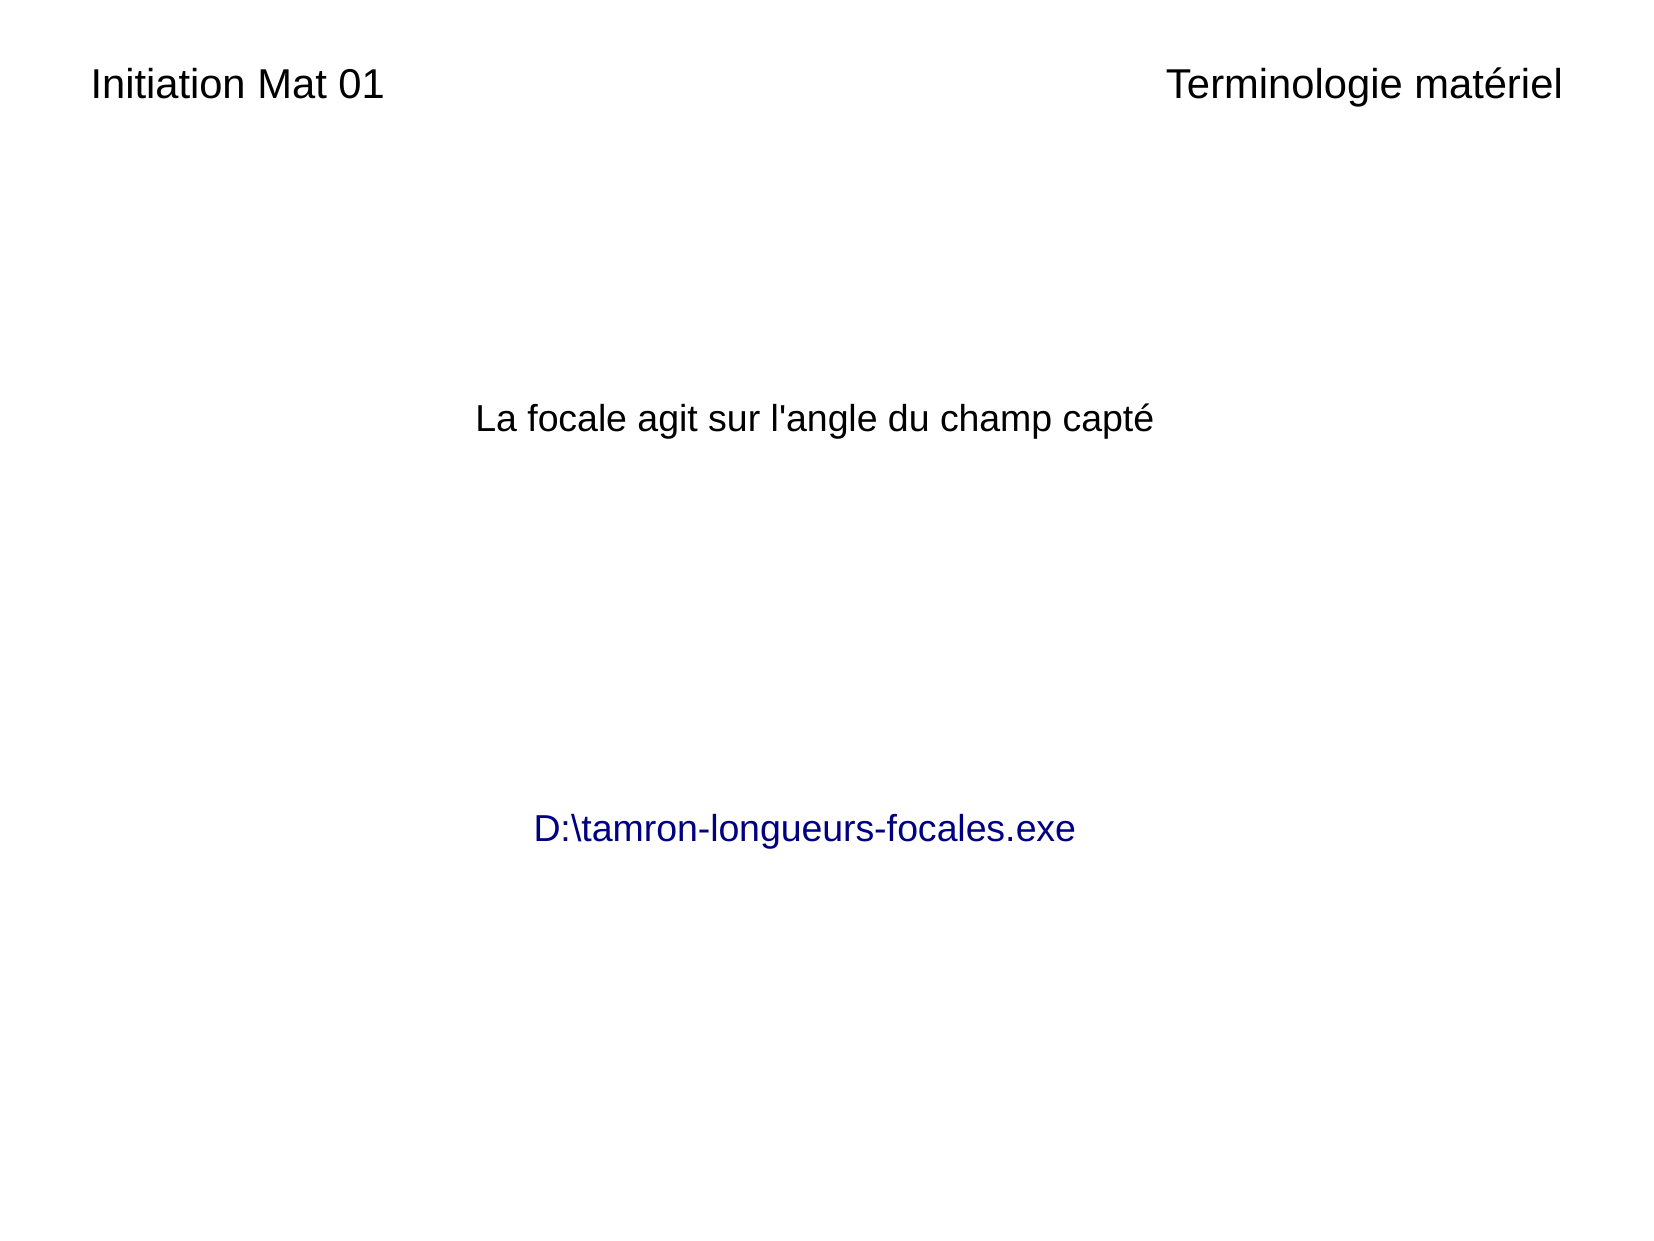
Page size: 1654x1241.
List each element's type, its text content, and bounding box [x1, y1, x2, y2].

title Initiation Mat 01 Terminologie matériel [82, 49, 1571, 119]
text_box La focale agit sur l'angle du champ capté [460, 389, 1170, 447]
text_box D:\tamron-longueurs-focales.exe [474, 800, 1136, 871]
